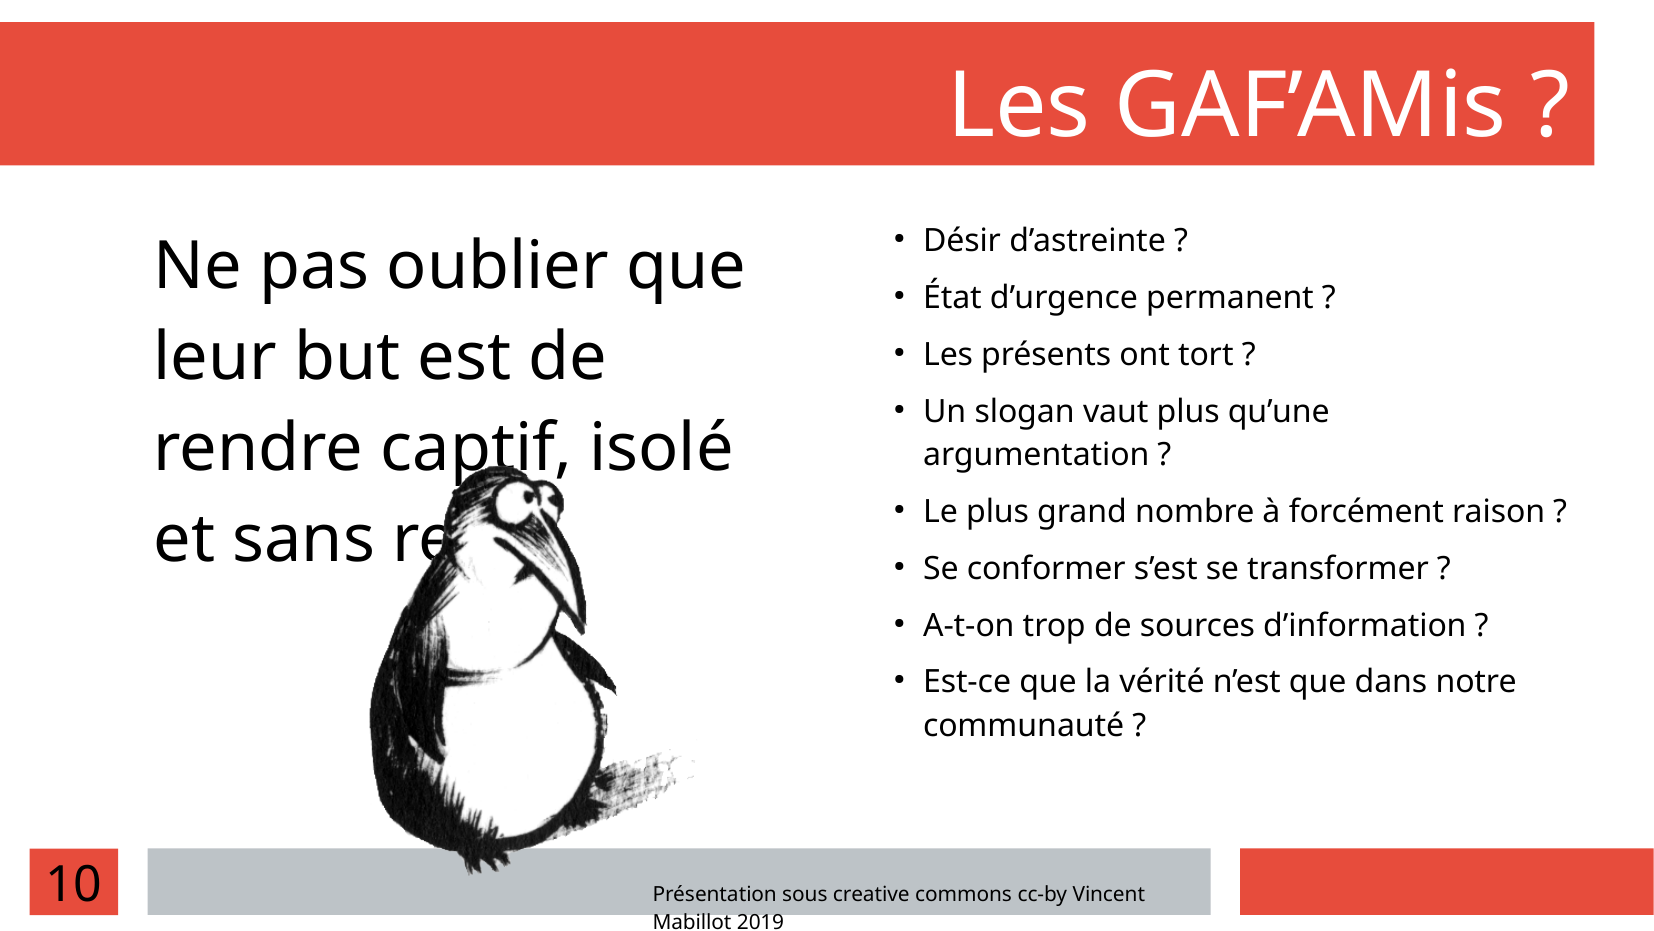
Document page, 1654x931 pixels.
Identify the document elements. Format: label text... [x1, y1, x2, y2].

list Ne pas oublier que leur but est de rendre captif, isolé et sans recul [82, 217, 809, 758]
list Désir d’astreinte ? État d’urgence permanent ? Les présents ont tort ? Un slogan vaut plus qu’une argumentation ? Le plus grand nombre à forcément raison ? Se conformer s’est se transformer ? A-t-on trop de sources d’information ? Est-ce que la vérité n’est que dans notre communauté ? [845, 217, 1572, 758]
title Les GAF’AMis ? [82, 37, 1571, 166]
picture [354, 436, 745, 888]
